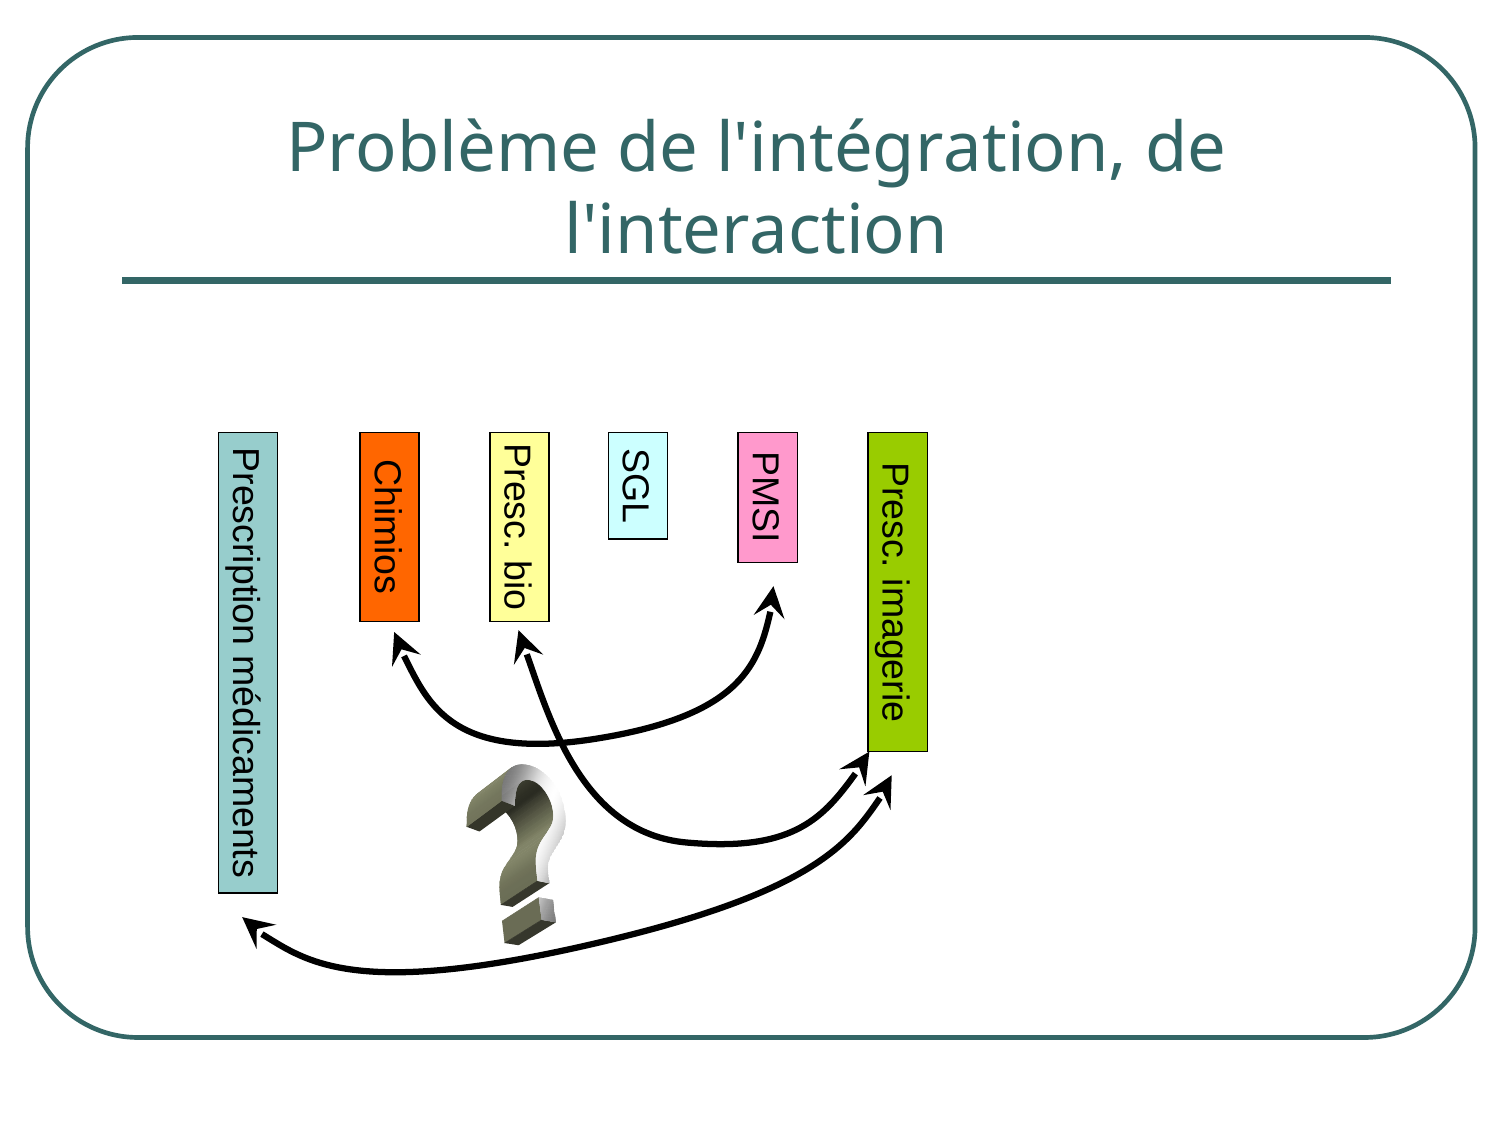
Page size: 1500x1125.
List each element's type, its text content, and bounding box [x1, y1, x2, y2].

text_box SGL [608, 432, 668, 539]
text_box Presc. bio [490, 432, 550, 622]
text_box PMSI [738, 432, 798, 563]
text_box Prescription médicaments [218, 432, 278, 894]
text_box Presc. imagerie [868, 432, 928, 752]
text_box Chimios [360, 432, 420, 622]
title Problème de l'intégration, de l'interaction [125, 87, 1388, 275]
picture [466, 763, 569, 948]
